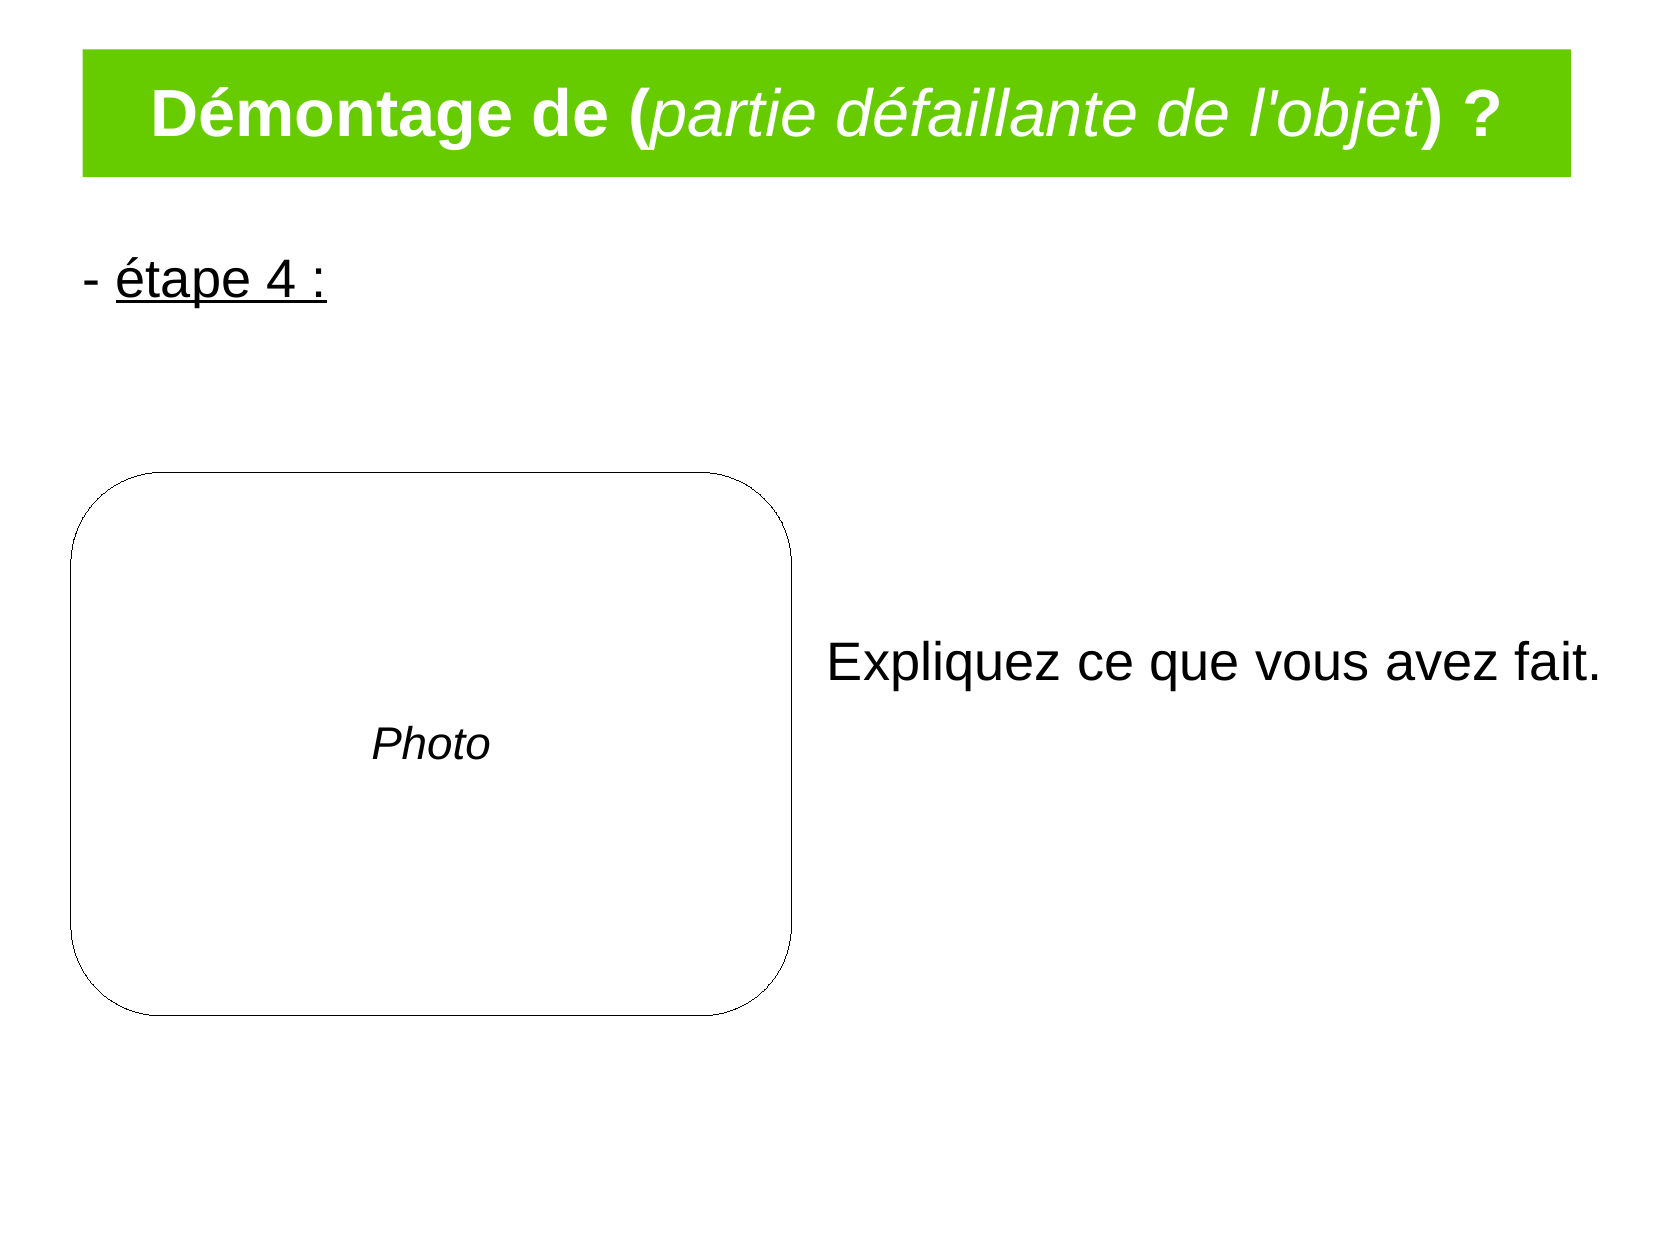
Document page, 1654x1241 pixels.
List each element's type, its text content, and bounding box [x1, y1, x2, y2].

title Démontage de (partie défaillante de l'objet) ? [82, 49, 1571, 178]
title - étape 4 : [82, 214, 1382, 343]
text_box Photo [70, 472, 792, 1016]
title Expliquez ce que vous avez fait. [826, 413, 1619, 910]
